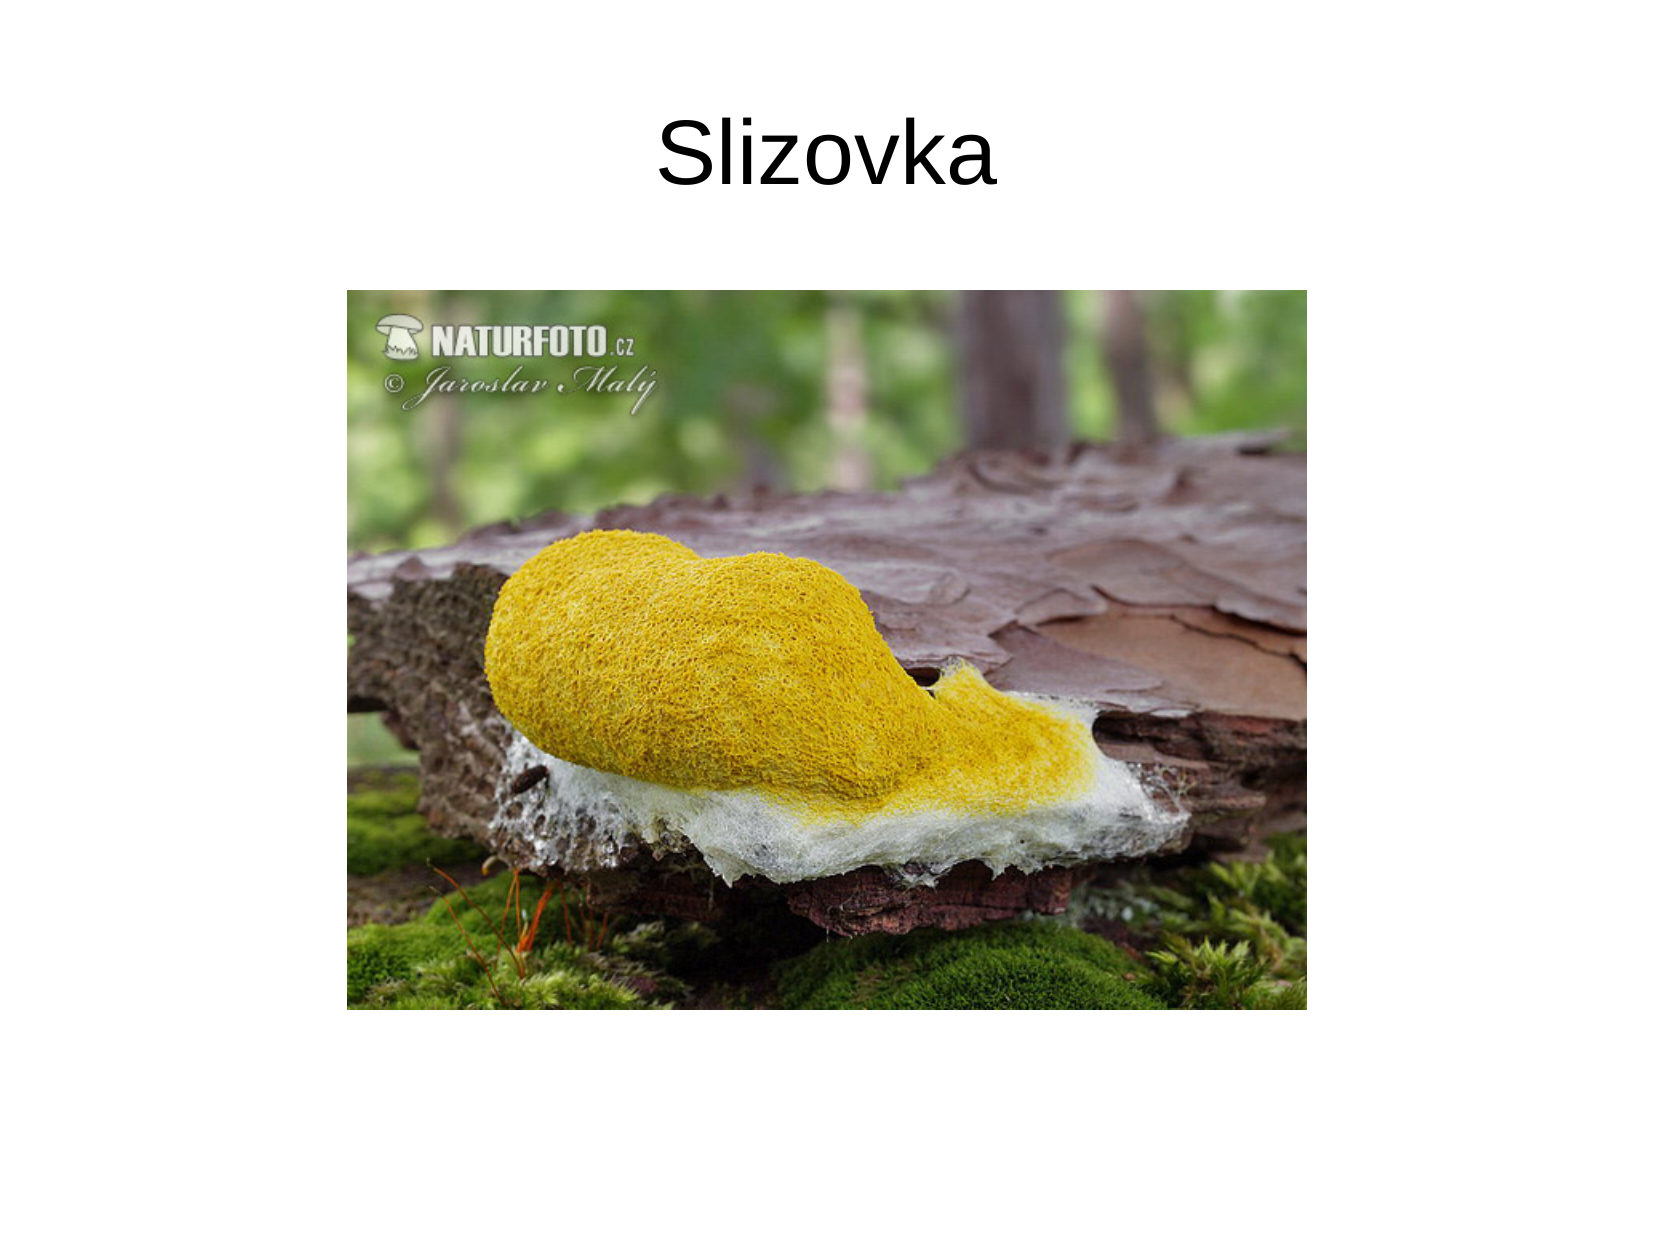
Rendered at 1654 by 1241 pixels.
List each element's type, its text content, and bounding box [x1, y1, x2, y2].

picture [347, 290, 1307, 1010]
title Slizovka [82, 49, 1571, 257]
